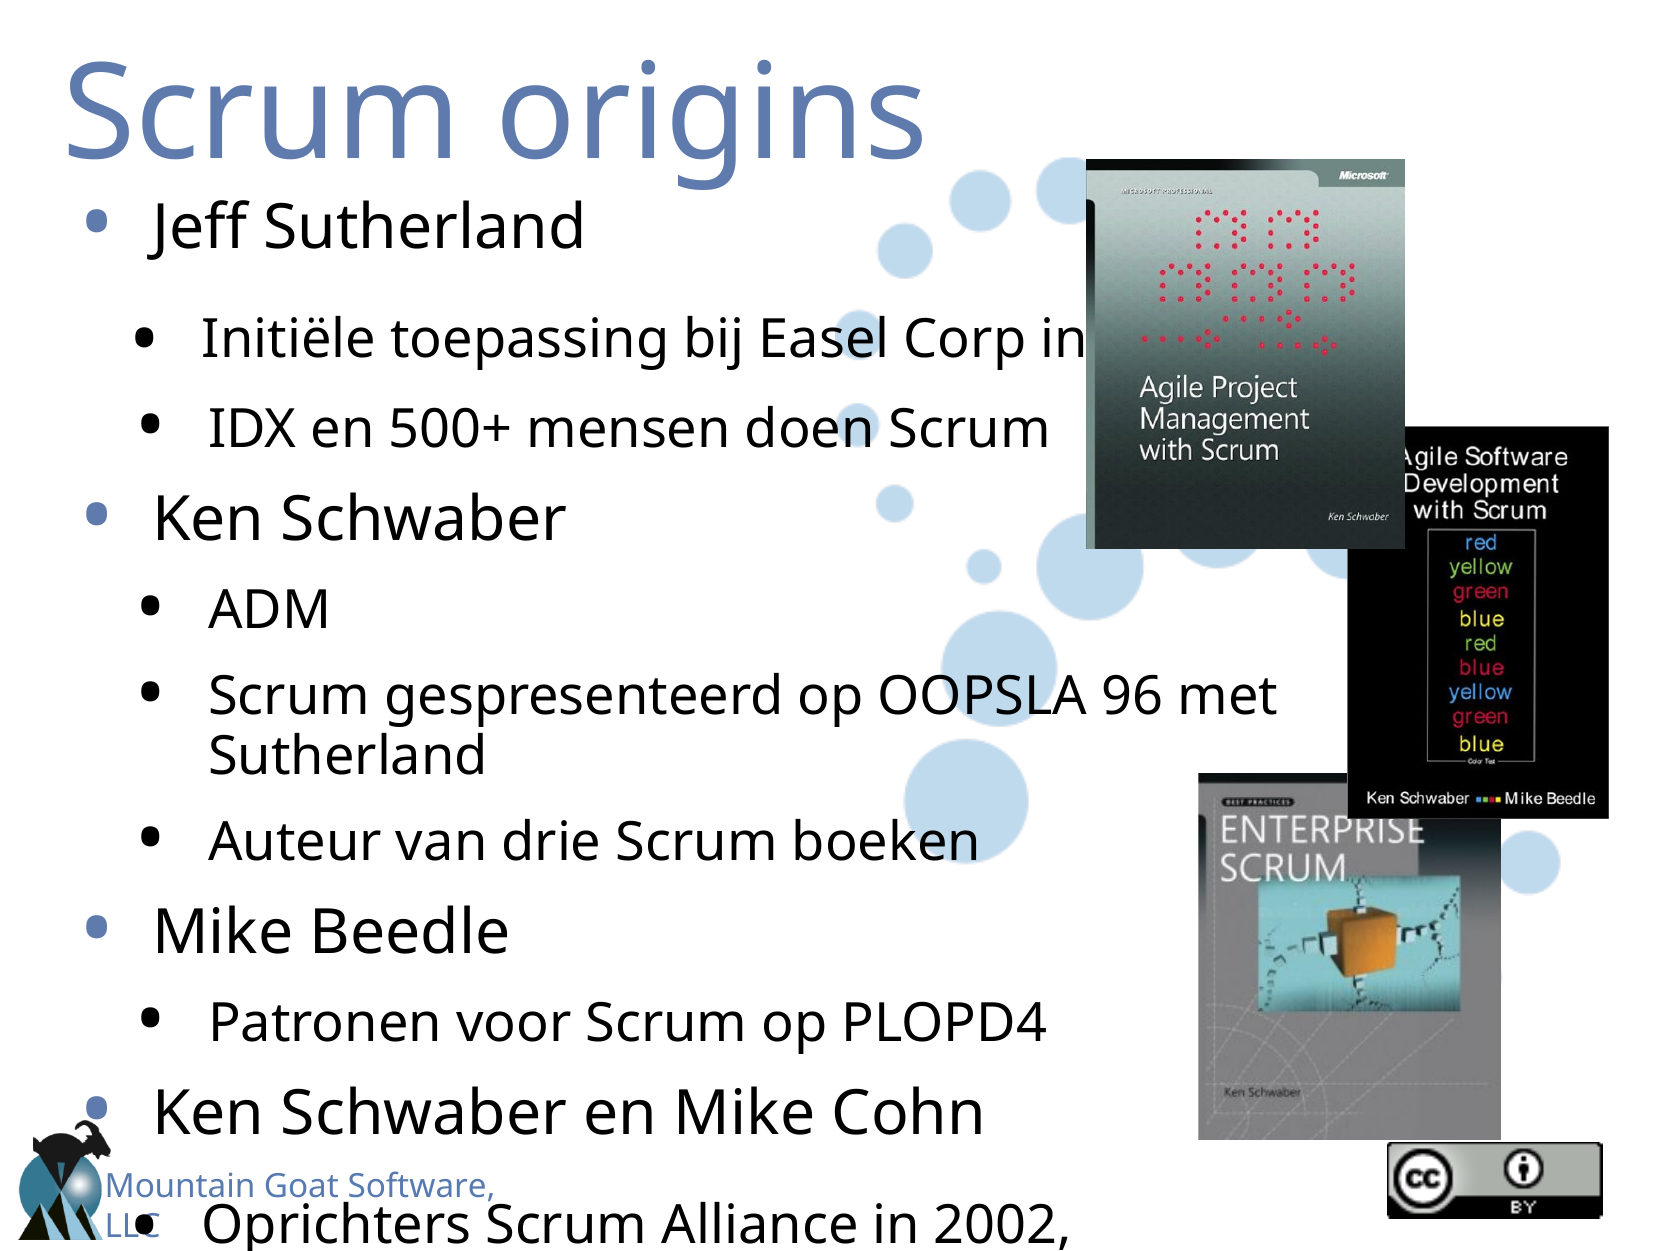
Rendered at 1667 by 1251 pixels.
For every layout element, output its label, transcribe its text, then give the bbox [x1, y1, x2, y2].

picture [1085, 159, 1610, 1140]
picture [1387, 1142, 1603, 1219]
list Jeff Sutherland Initiële toepassing bij Easel Corp in 1993 IDX en 500+ mensen doen Scrum Ken Schwaber ADM Scrum gespresenteerd op OOPSLA 96 met Sutherland Auteur van drie Scrum boeken Mike Beedle Patronen voor Scrum op PLOPD4 Ken Schwaber en Mike Cohn Oprichters Scrum Alliance in 2002, initiëel binnen de Agile Alliance [31, 187, 1321, 1200]
picture [18, 1120, 111, 1240]
title Scrum origins [56, 18, 1609, 194]
